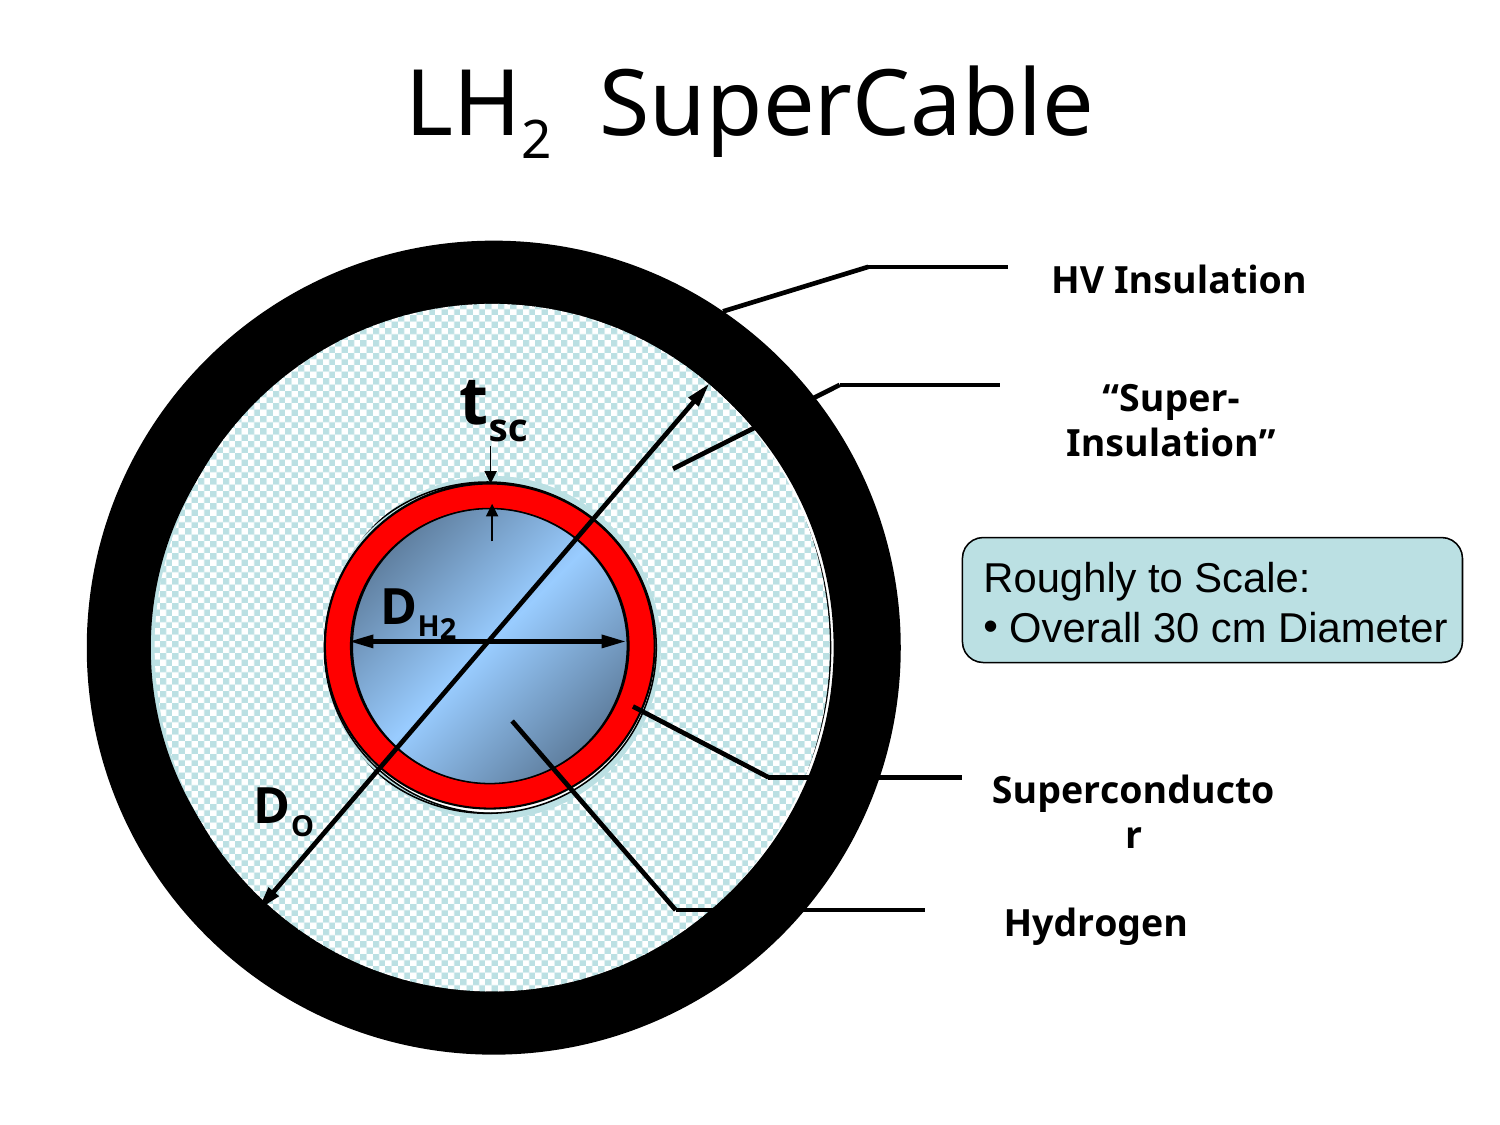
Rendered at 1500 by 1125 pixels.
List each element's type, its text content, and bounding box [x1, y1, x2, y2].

text_box HV Insulation [1021, 248, 1338, 348]
text_box Superconductor [975, 759, 1292, 859]
text_box [87, 241, 901, 1054]
text_box tsc [444, 350, 543, 457]
text_box “Super-Insulation” [1012, 366, 1329, 466]
text_box DH2 [365, 566, 472, 653]
text_box Hydrogen [937, 892, 1254, 992]
text_box DO [239, 766, 329, 851]
text_box Roughly to Scale: Overall 30 cm Diameter [962, 537, 1463, 663]
title LH2 SuperCable [75, 12, 1426, 201]
